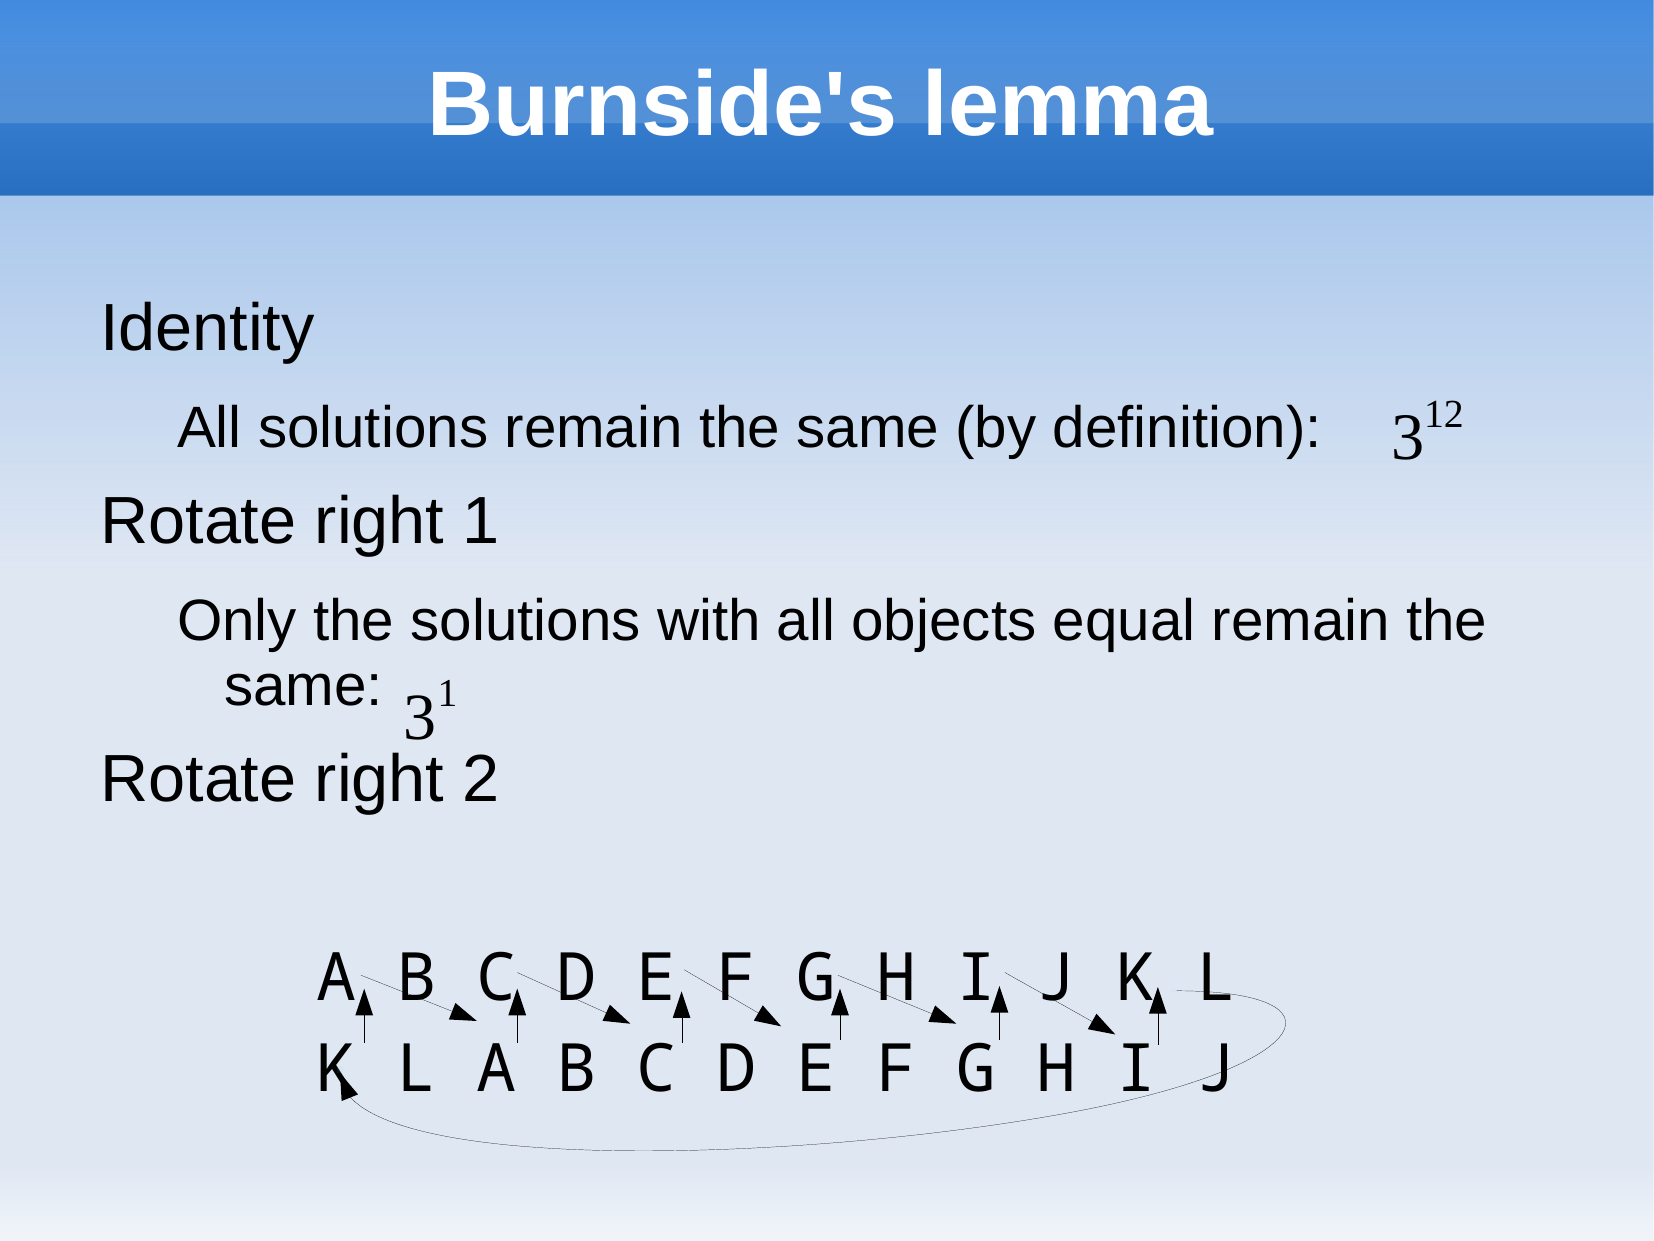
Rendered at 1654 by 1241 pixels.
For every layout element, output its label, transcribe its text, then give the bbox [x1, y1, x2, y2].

picture [0, 0, 1654, 1241]
chart [397, 669, 464, 758]
chart [1385, 389, 1471, 479]
list Identity All solutions remain the same (by definition): Rotate right 1 Only the solutions with all objects equal remain the same: Rotate right 2 [351, 1084, 1184, 1094]
text_box A B C D E F G H I J K L K L A B C D E F G H I J [301, 921, 1326, 1084]
title Burnside's lemma [76, 0, 1565, 208]
list Identity All solutions remain the same (by definition): Rotate right 1 Only the solutions with all objects equal remain the same: Rotate right 2 [82, 290, 1571, 1094]
text_box [336, 1066, 344, 1073]
